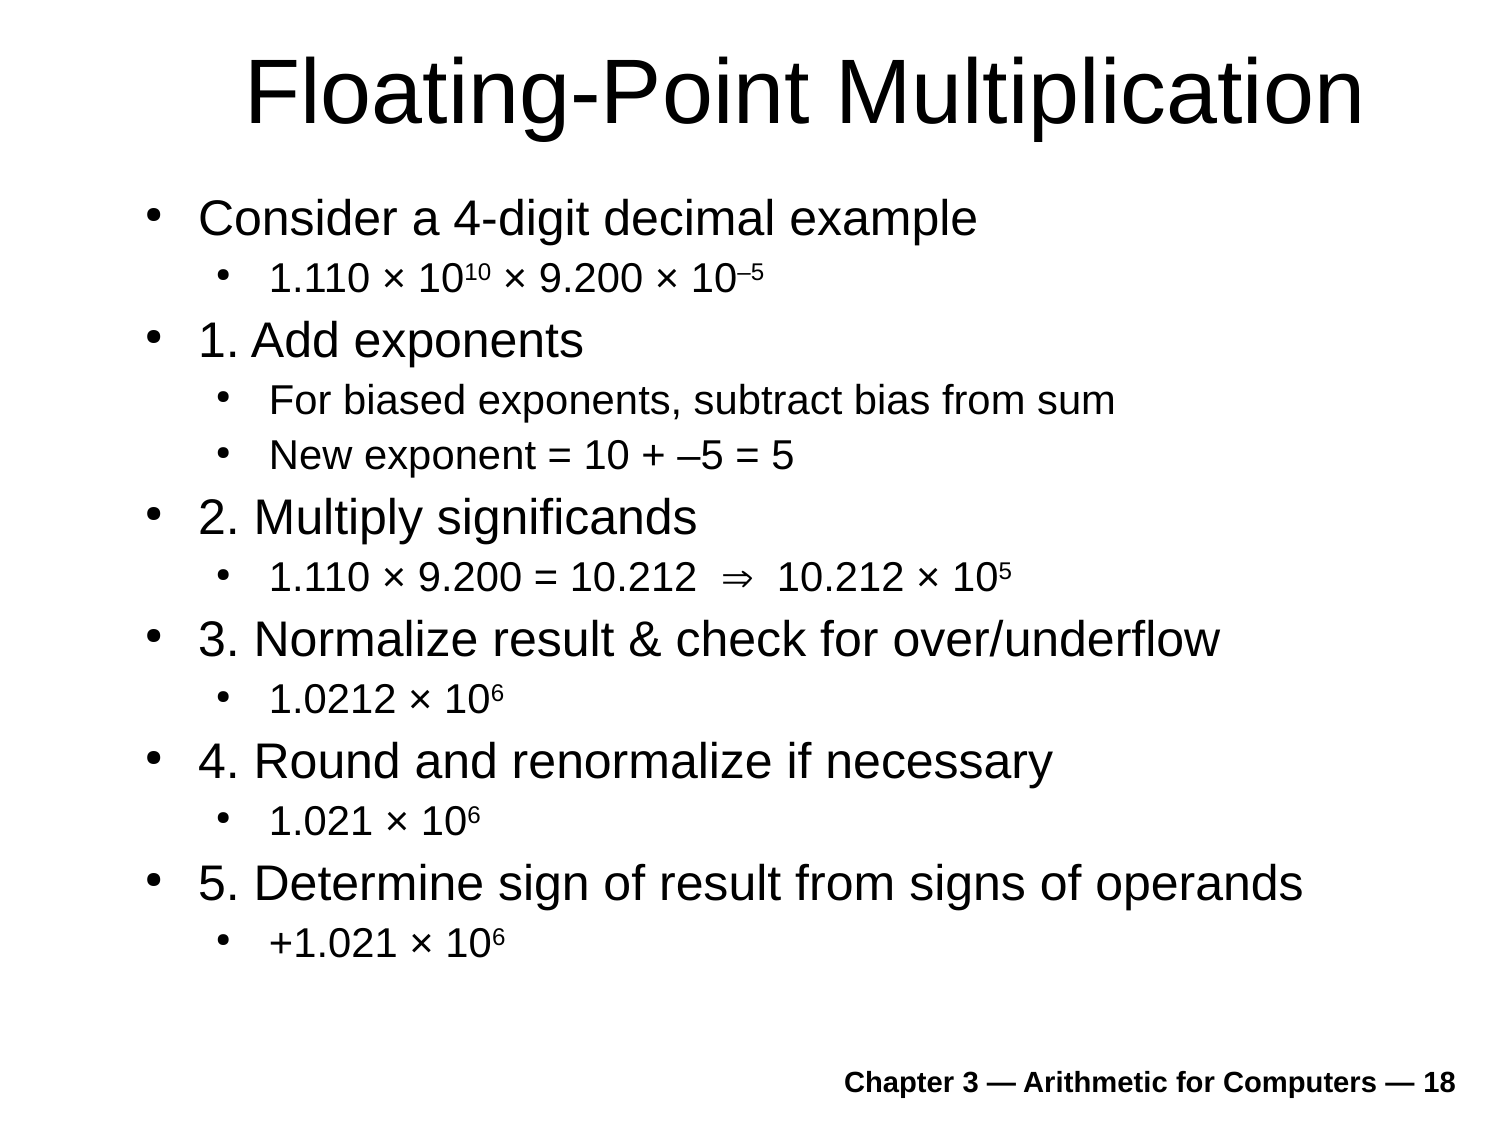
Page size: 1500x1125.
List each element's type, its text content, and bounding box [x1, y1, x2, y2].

title Floating-Point Multiplication [112, 23, 1468, 149]
text_box Chapter 3 — Arithmetic for Computers — <number> [277, 1046, 1471, 1106]
list Consider a 4-digit decimal example 1.110 × 1010 × 9.200 × 10–5 1. Add exponents For biased exponents, subtract bias from sum New exponent = 10 + –5 = 5 2. Multiply significands 1.110 × 9.200 = 10.212  10.212 × 105 3. Normalize result & check for over/underflow 1.0212 × 106 4. Round and renormalize if necessary 1.021 × 106 5. Determine sign of result from signs of operands +1.021 × 106 [112, 184, 1469, 1024]
